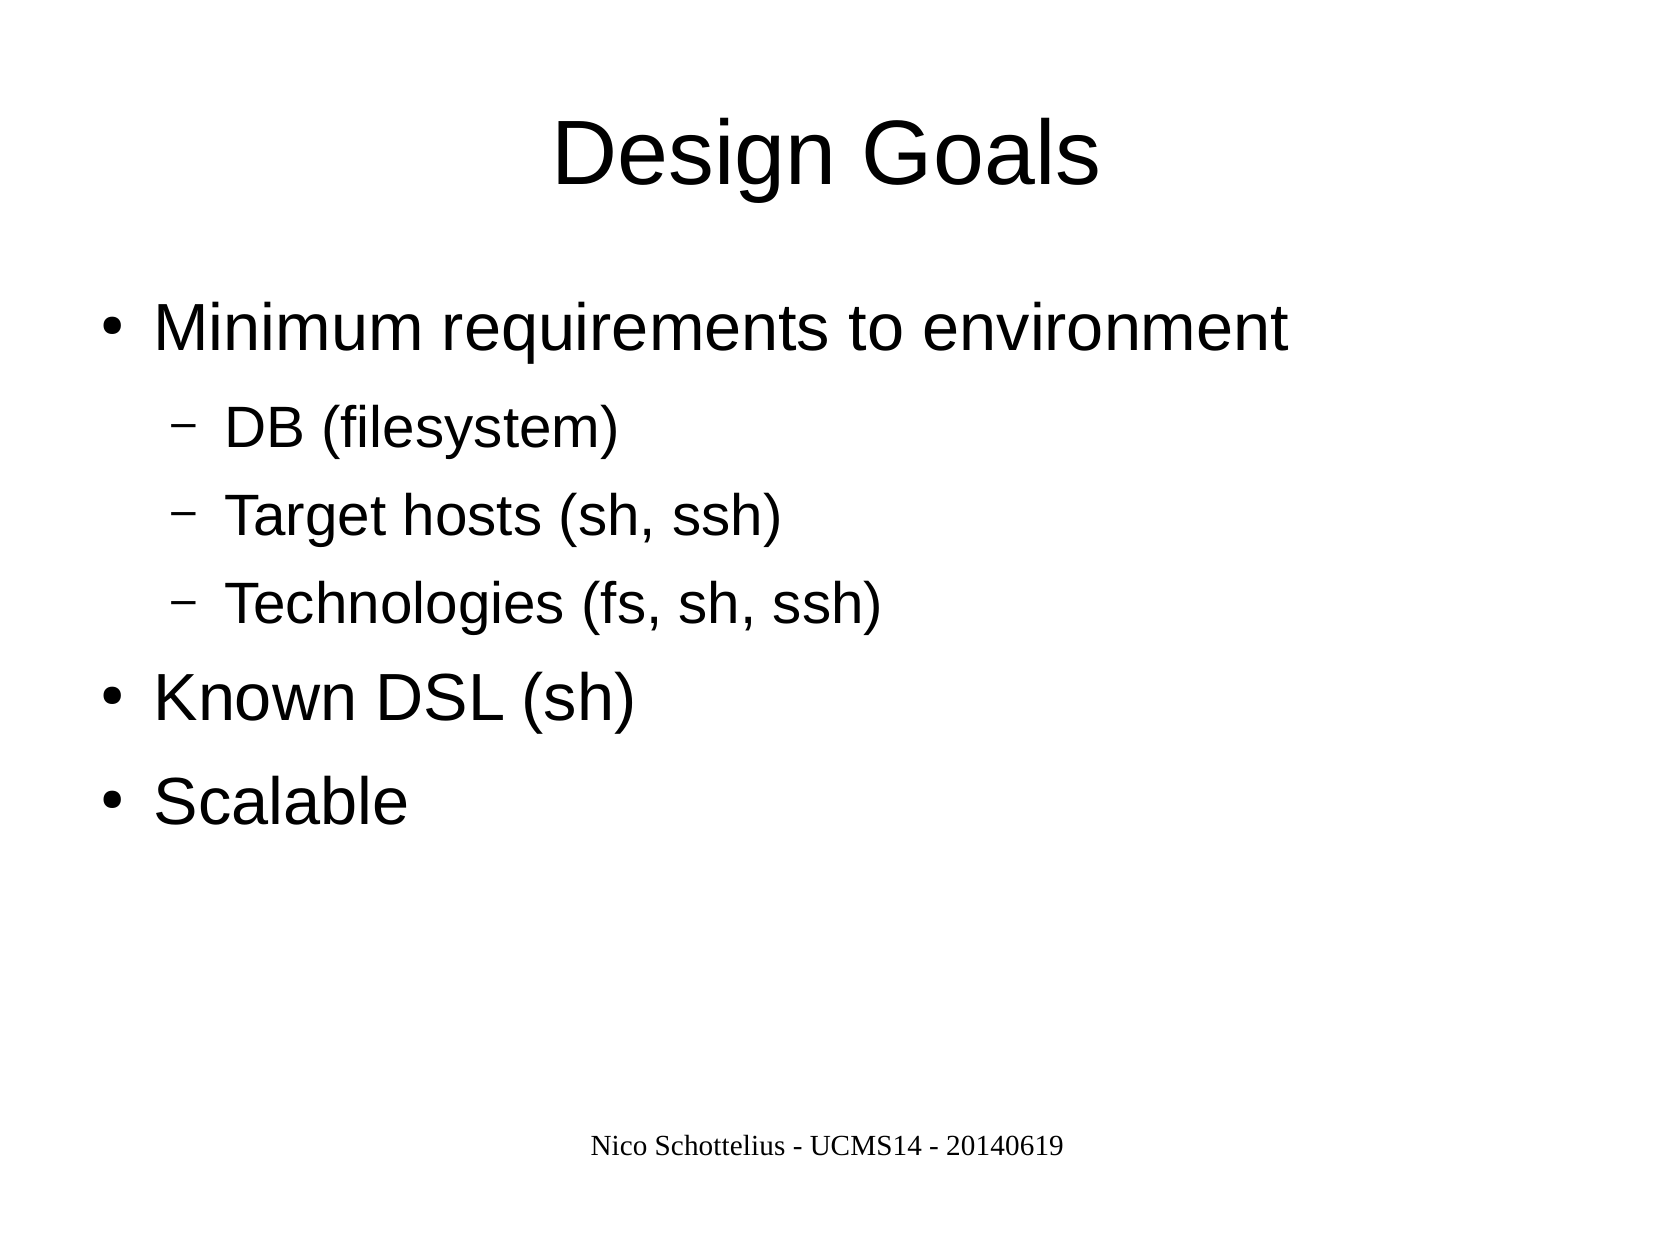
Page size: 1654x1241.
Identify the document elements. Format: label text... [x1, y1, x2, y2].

title Design Goals [82, 49, 1571, 257]
list Minimum requirements to environment DB (filesystem) Target hosts (sh, ssh) Technologies (fs, sh, ssh) Known DSL (sh) Scalable [82, 290, 1538, 1010]
